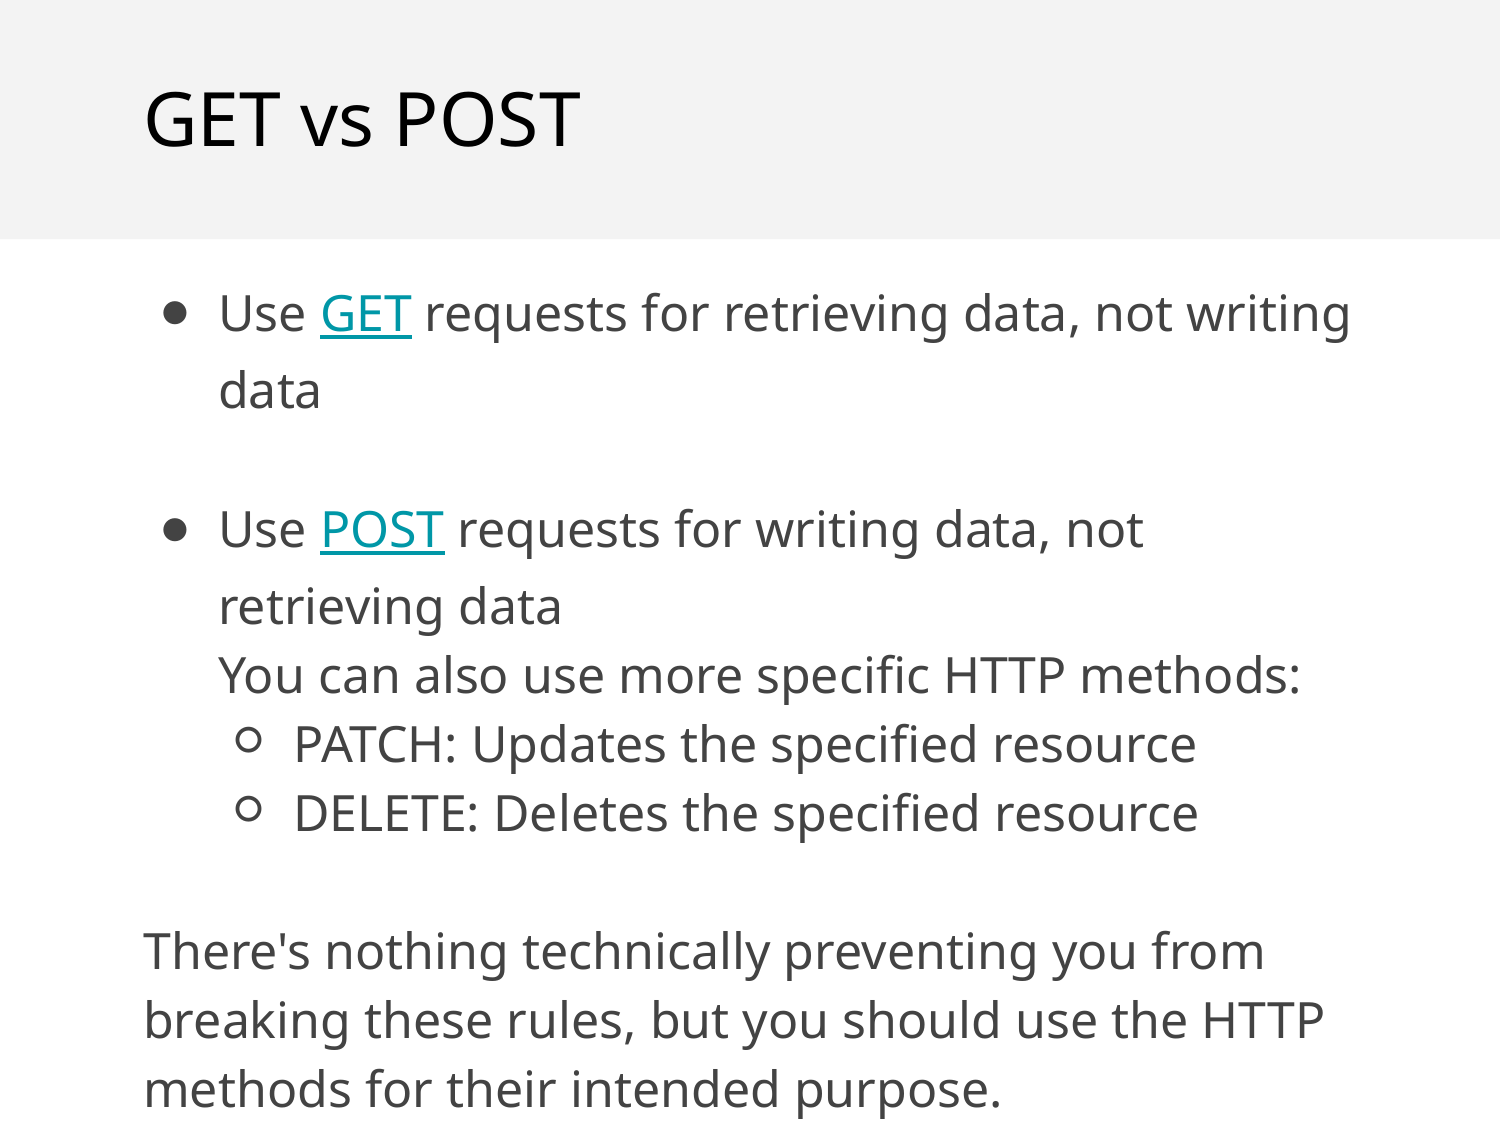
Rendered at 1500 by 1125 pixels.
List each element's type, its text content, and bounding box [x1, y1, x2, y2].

title GET vs POST [128, 56, 1372, 183]
list Use GET requests for retrieving data, not writing data Use POST requests for writing data, not retrieving data You can also use more specific HTTP methods: PATCH: Updates the specified resource DELETE: Deletes the specified resource There's nothing technically preventing you from breaking these rules, but you should use the HTTP methods for their intended purpose. [128, 255, 1372, 1004]
